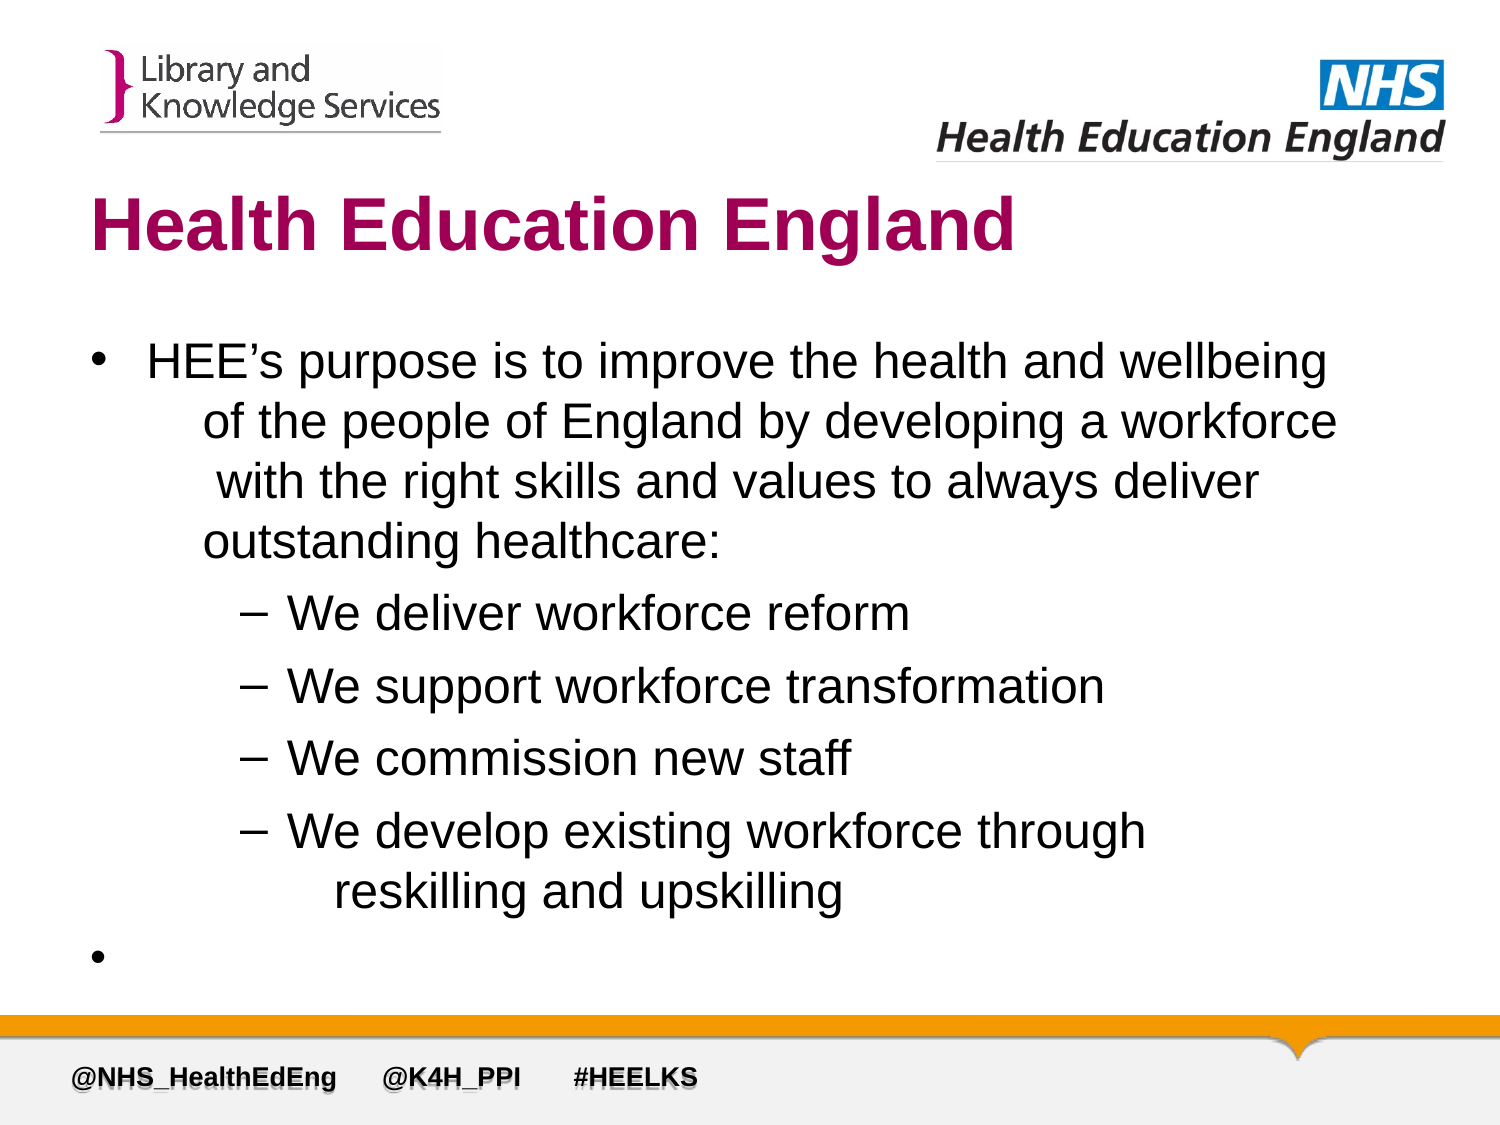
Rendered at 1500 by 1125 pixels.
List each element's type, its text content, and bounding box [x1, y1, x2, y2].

title Health Education England [75, 168, 1351, 280]
text_box @NHS_HealthEdEng @K4H_PPI #HEELKS [55, 1052, 932, 1113]
list HEE’s purpose is to improve the health and wellbeing of the people of England by developing a workforce with the right skills and values to always deliver outstanding healthcare: We deliver workforce reform We support workforce transformation We commission new staff We develop existing workforce through reskilling and upskilling [75, 337, 1361, 990]
picture [100, 42, 443, 131]
